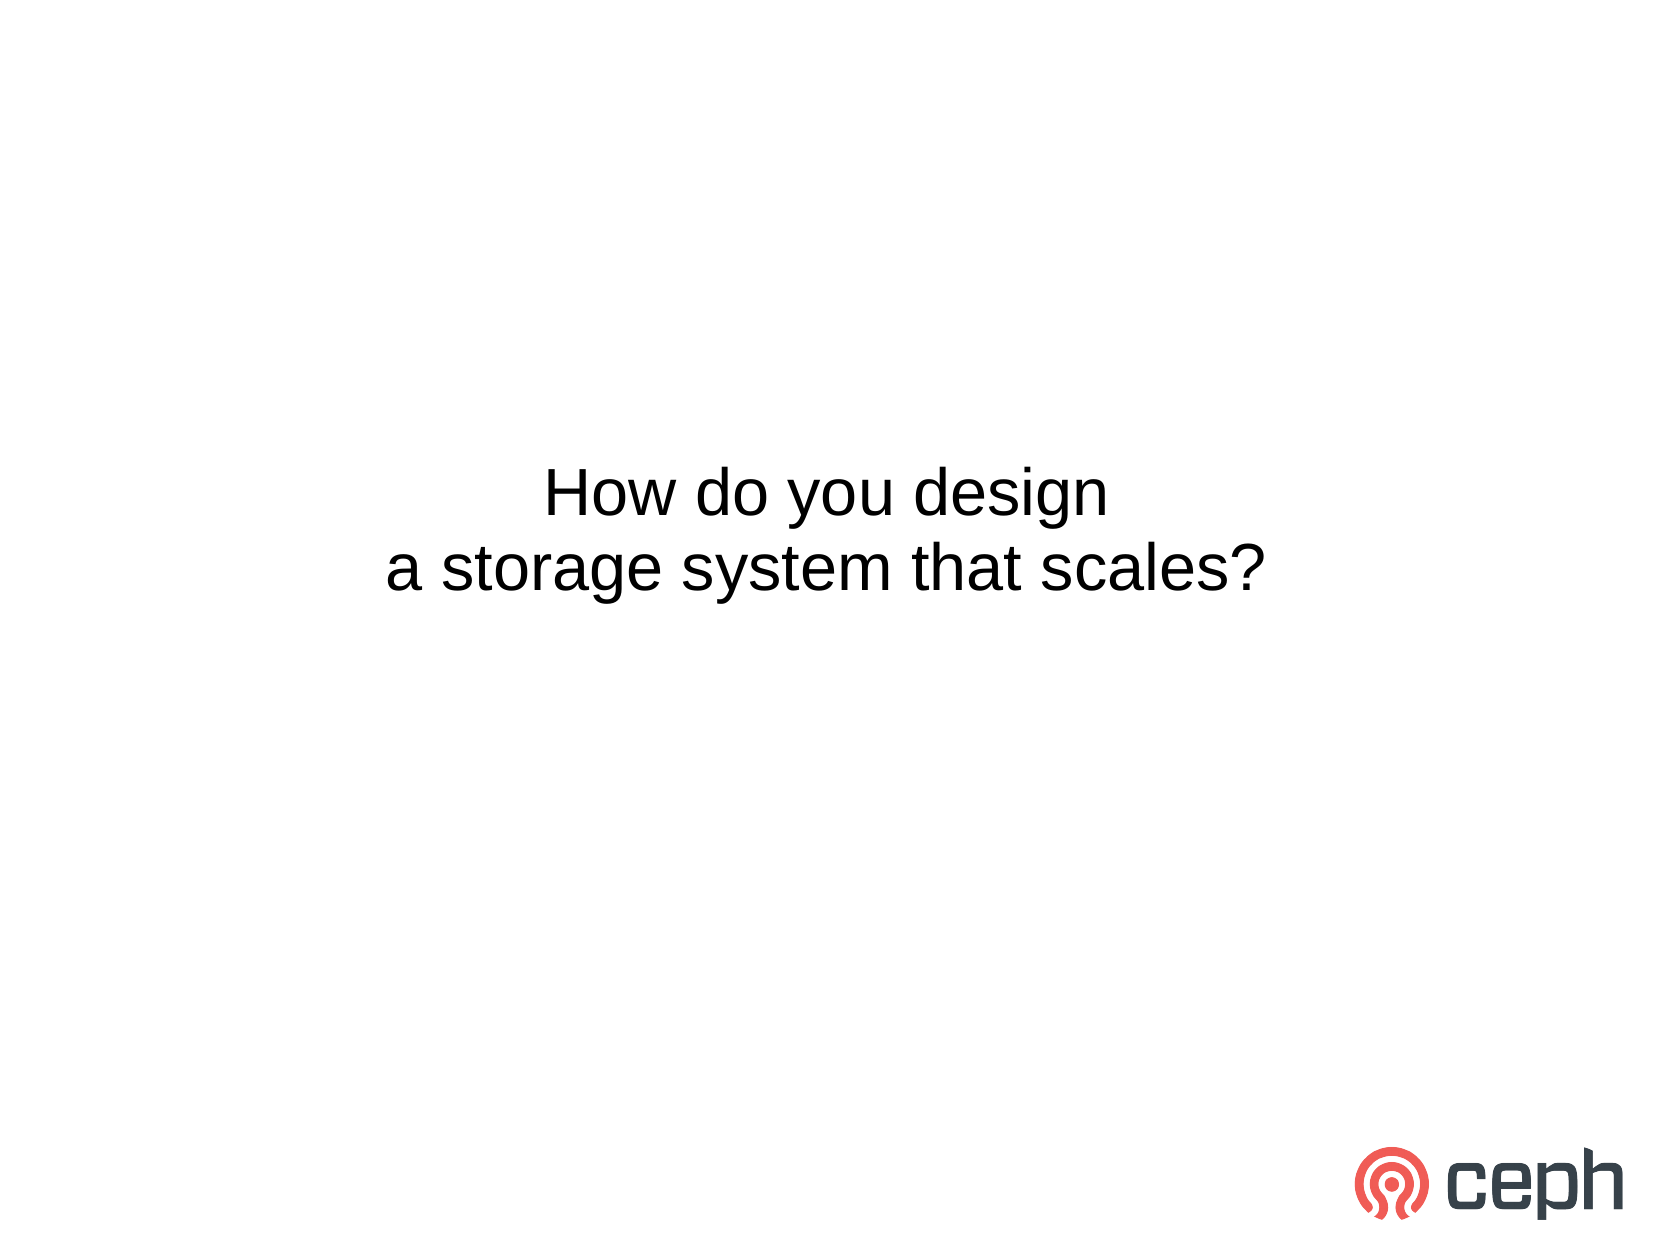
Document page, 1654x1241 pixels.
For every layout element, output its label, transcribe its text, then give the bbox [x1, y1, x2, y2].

picture [1308, 1100, 1654, 1241]
subtitle How do you design a storage system that scales? [82, 49, 1571, 1010]
